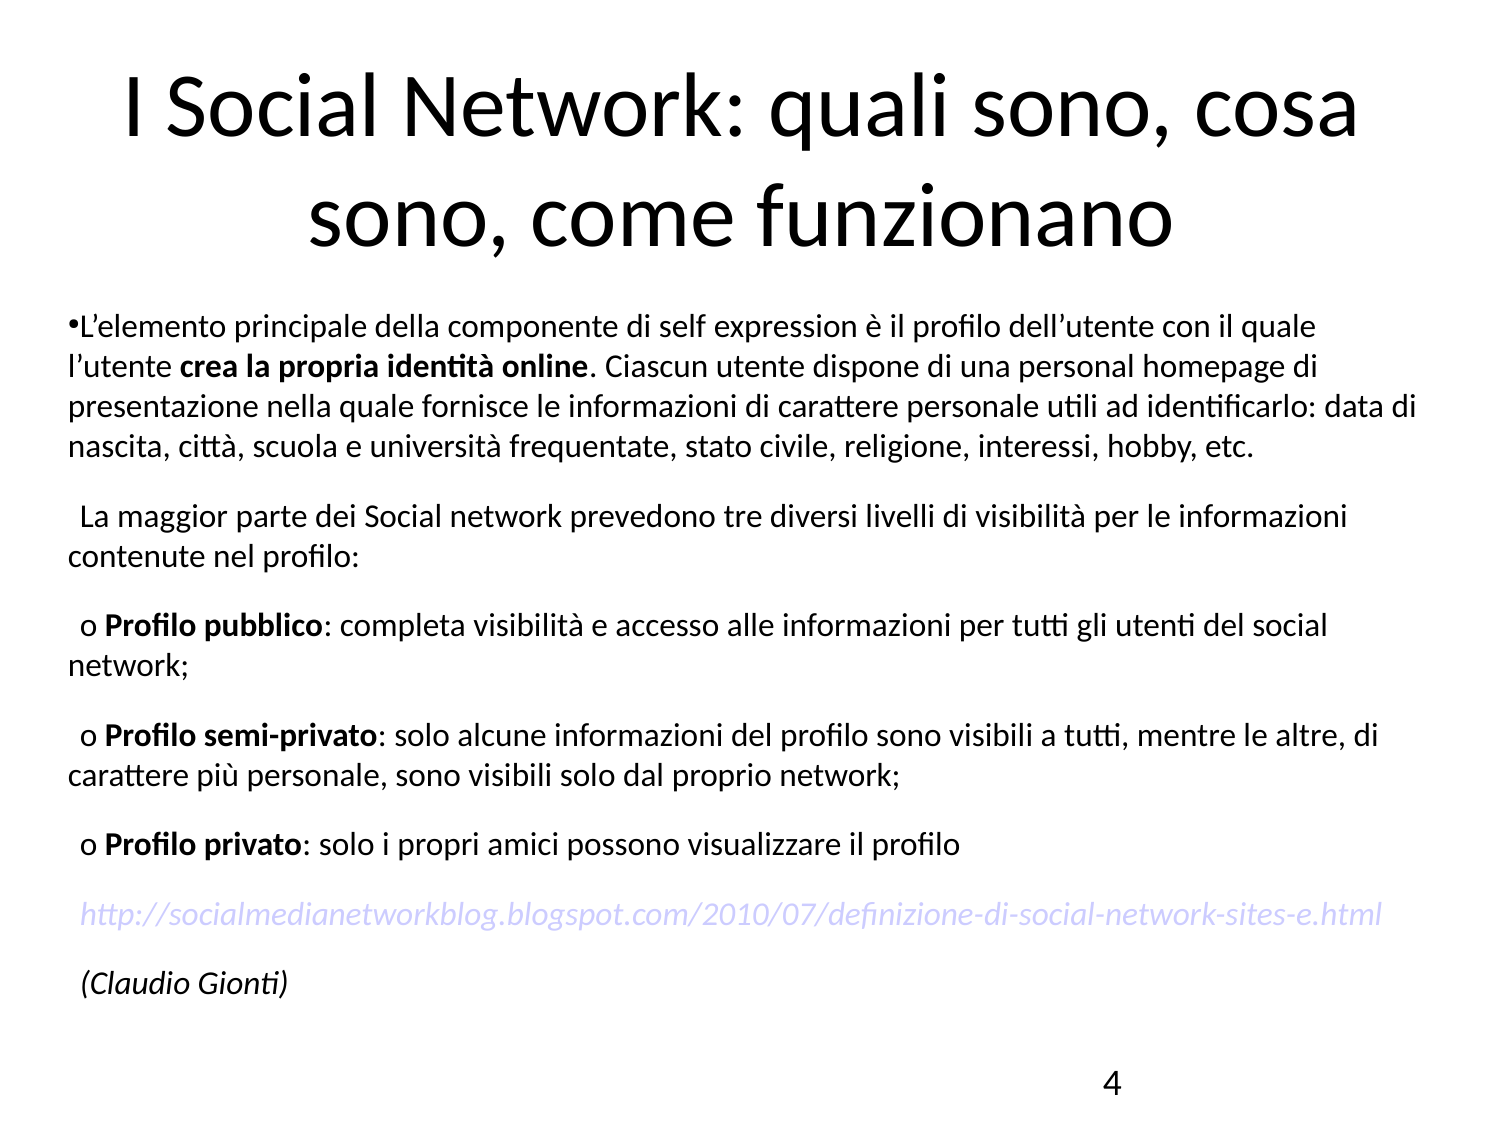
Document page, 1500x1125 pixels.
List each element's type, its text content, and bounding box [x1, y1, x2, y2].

text_box L’elemento principale della componente di self expression è il profilo dell’utente con il quale l’utente crea la propria identità online. Ciascun utente dispone di una personal homepage di presentazione nella quale fornisce le informazioni di carattere personale utili ad identificarlo: data di nascita, città, scuola e università frequentate, stato civile, religione, interessi, hobby, etc. La maggior parte dei Social network prevedono tre diversi livelli di visibilità per le informazioni contenute nel profilo: o Profilo pubblico: completa visibilità e accesso alle informazioni per tutti gli utenti del social network; o Profilo semi-privato: solo alcune informazioni del profilo sono visibili a tutti, mentre le altre, di carattere più personale, sono visibili solo dal proprio network; o Profilo privato: solo i propri amici possono visualizzare il profilo http://socialmedianetworkblog.blogspot.com/2010/07/definizione-di-social-network-sites-e.html (Claudio Gionti) [53, 220, 1439, 1125]
title I Social Network: quali sono, cosa sono, come funzionano [67, 29, 1418, 220]
text_box <numero> [1074, 1042, 1426, 1103]
